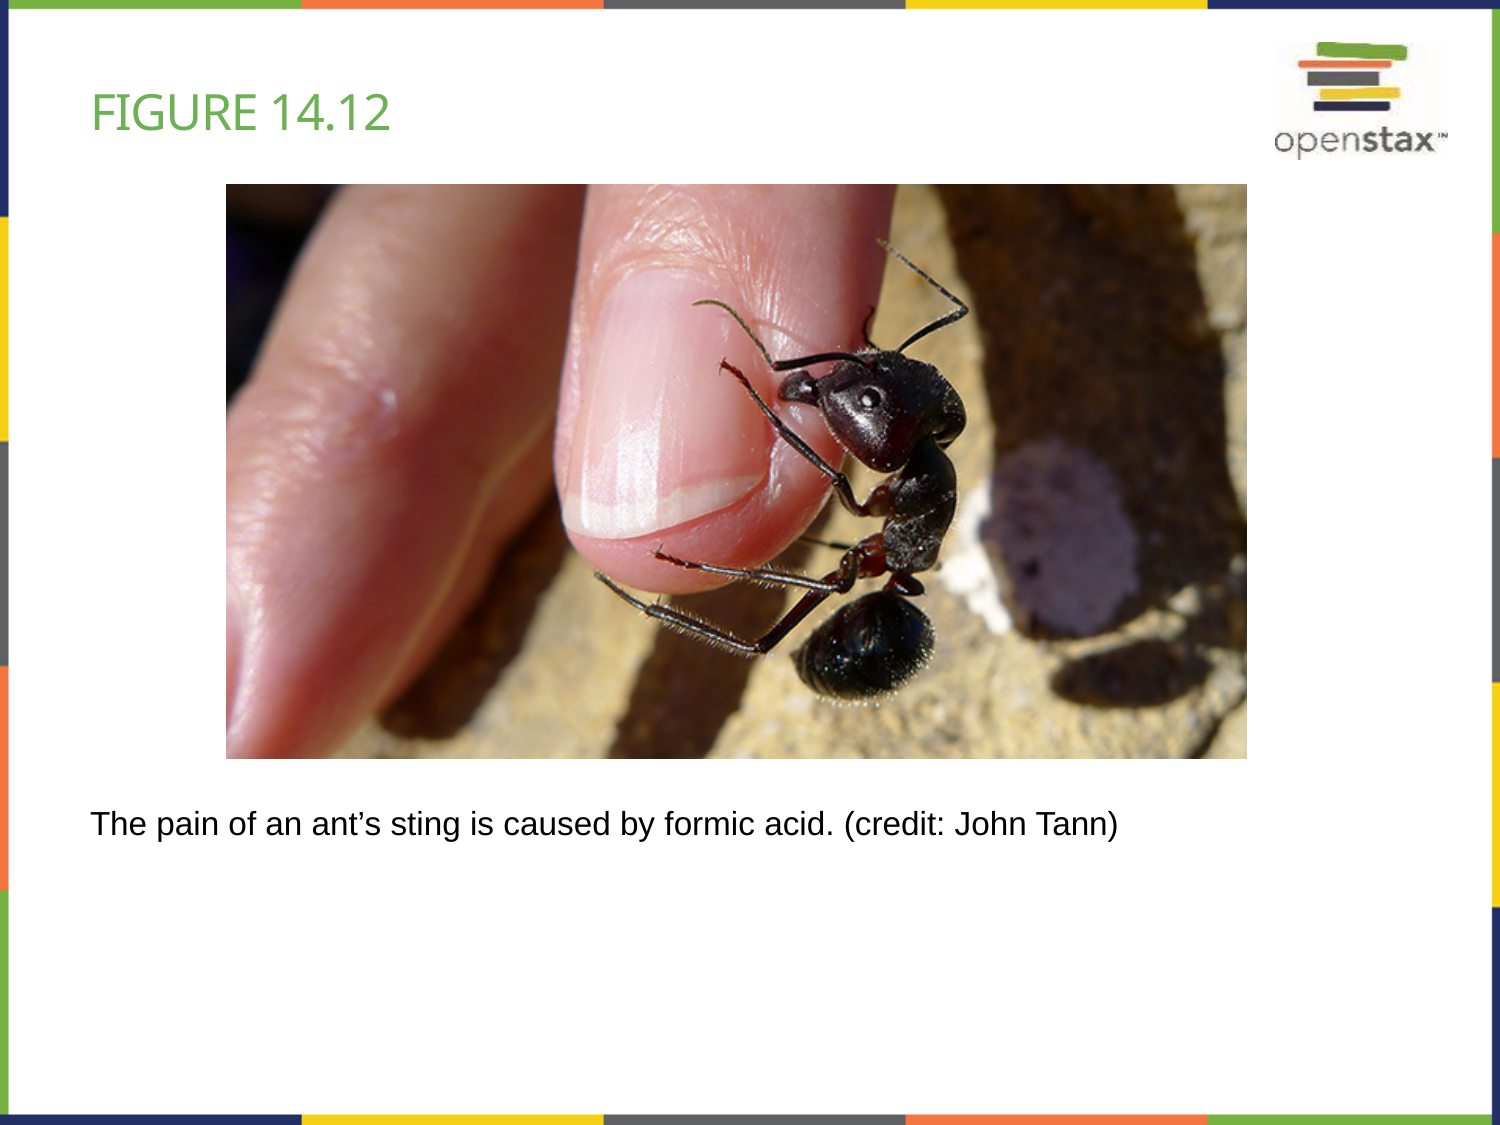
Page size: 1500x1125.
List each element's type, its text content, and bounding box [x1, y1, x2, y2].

title Figure 14.12 [75, 39, 1398, 148]
list The pain of an ant’s sting is caused by formic acid. (credit: John Tann) [75, 794, 1398, 986]
picture [0, 0, 1500, 1125]
